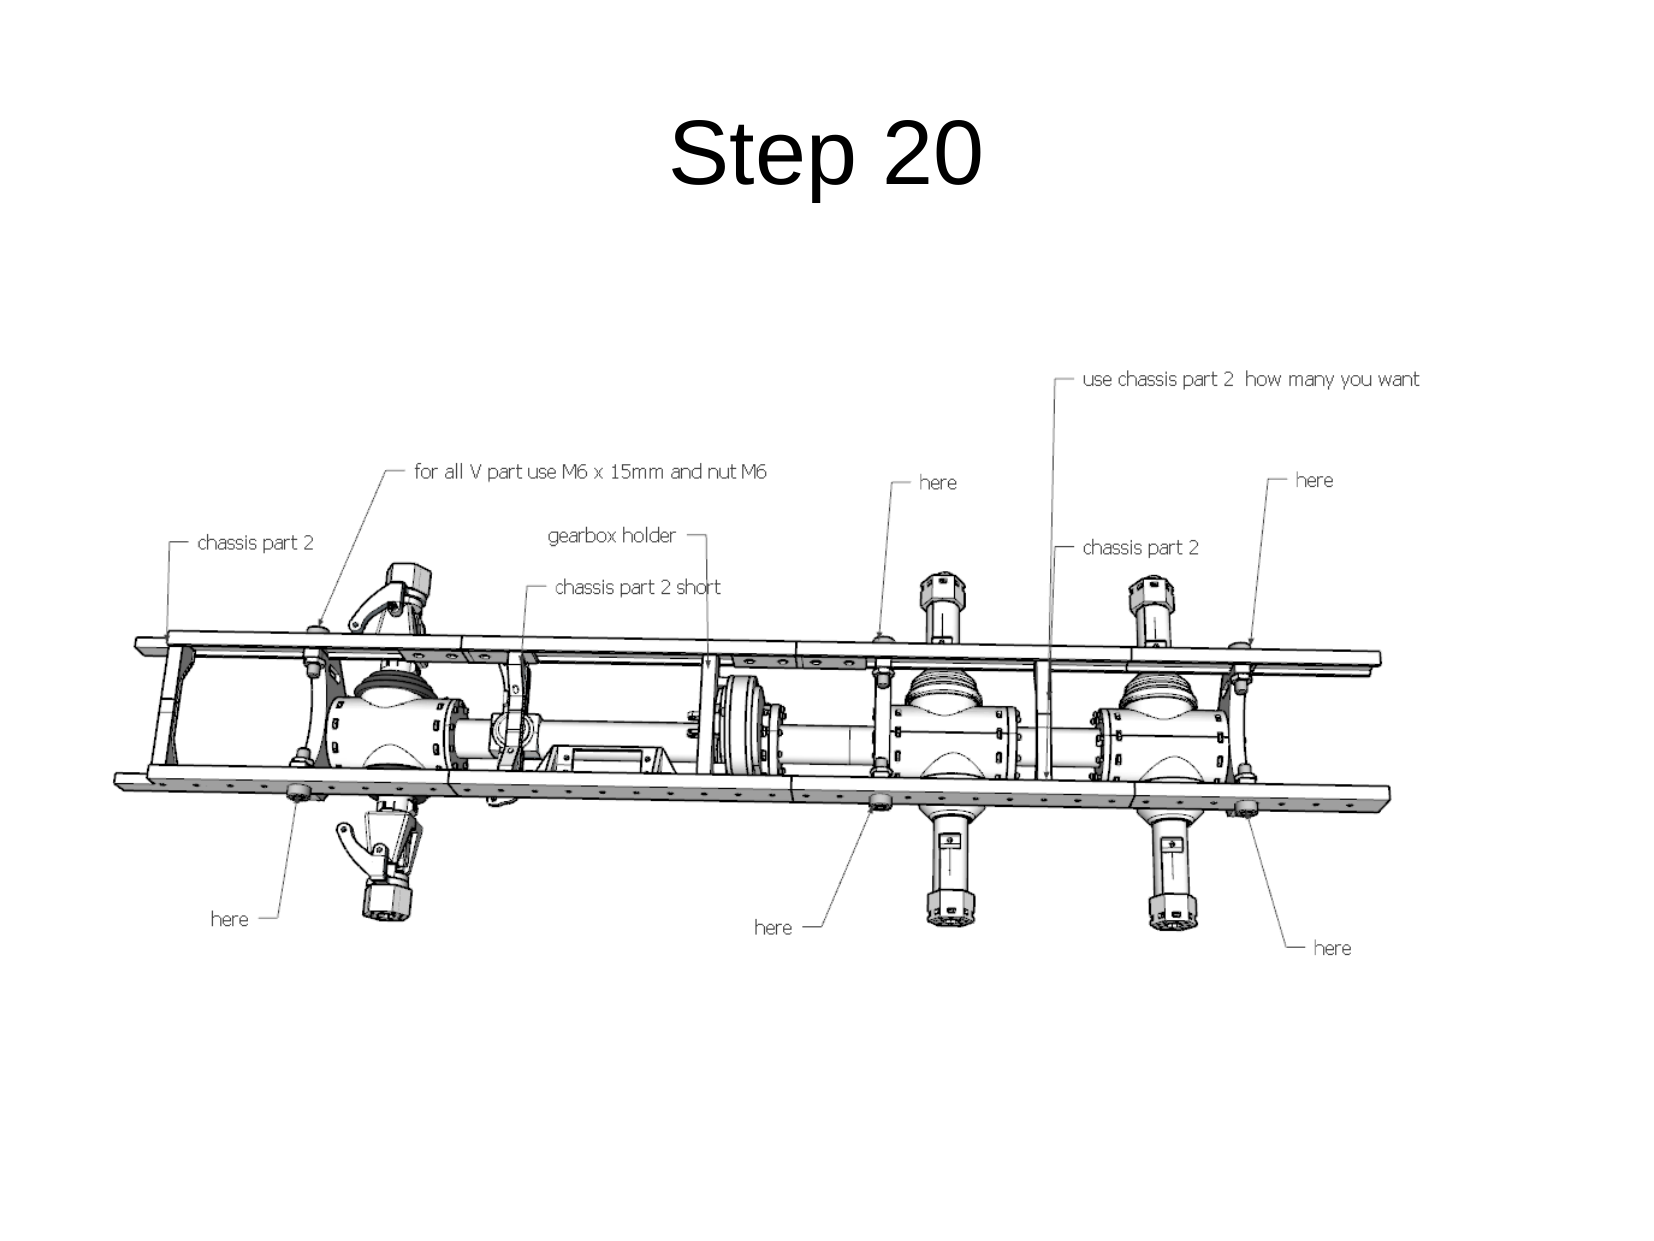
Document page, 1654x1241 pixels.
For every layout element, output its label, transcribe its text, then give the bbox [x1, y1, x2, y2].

picture [82, 350, 1571, 1049]
title Step 20 [82, 49, 1571, 257]
